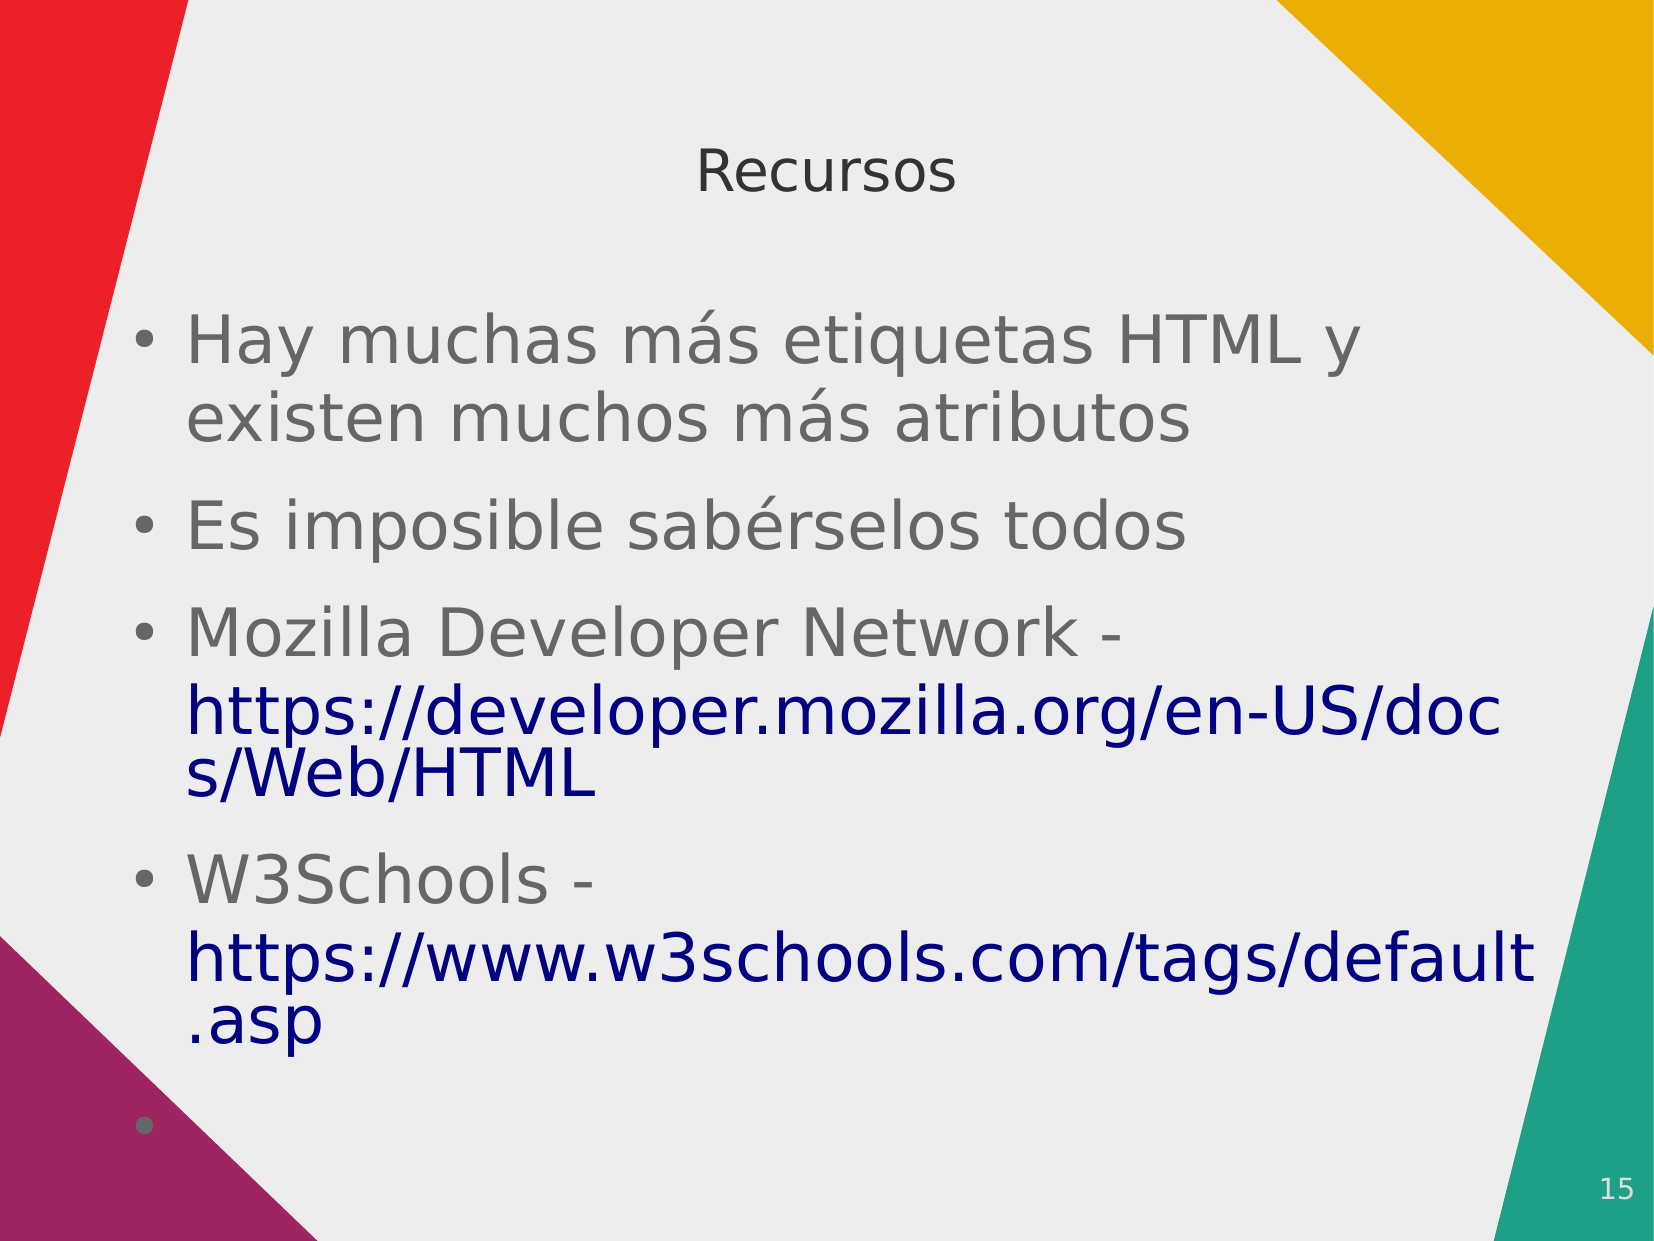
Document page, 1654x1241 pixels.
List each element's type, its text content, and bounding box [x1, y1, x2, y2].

title Recursos [114, 73, 1539, 271]
list Hay muchas más etiquetas HTML y existen muchos más atributos Es imposible sabérselos todos Mozilla Developer Network - https://developer.mozilla.org/en-US/docs/Web/HTML W3Schools - https://www.w3schools.com/tags/default.asp [114, 302, 1539, 1033]
